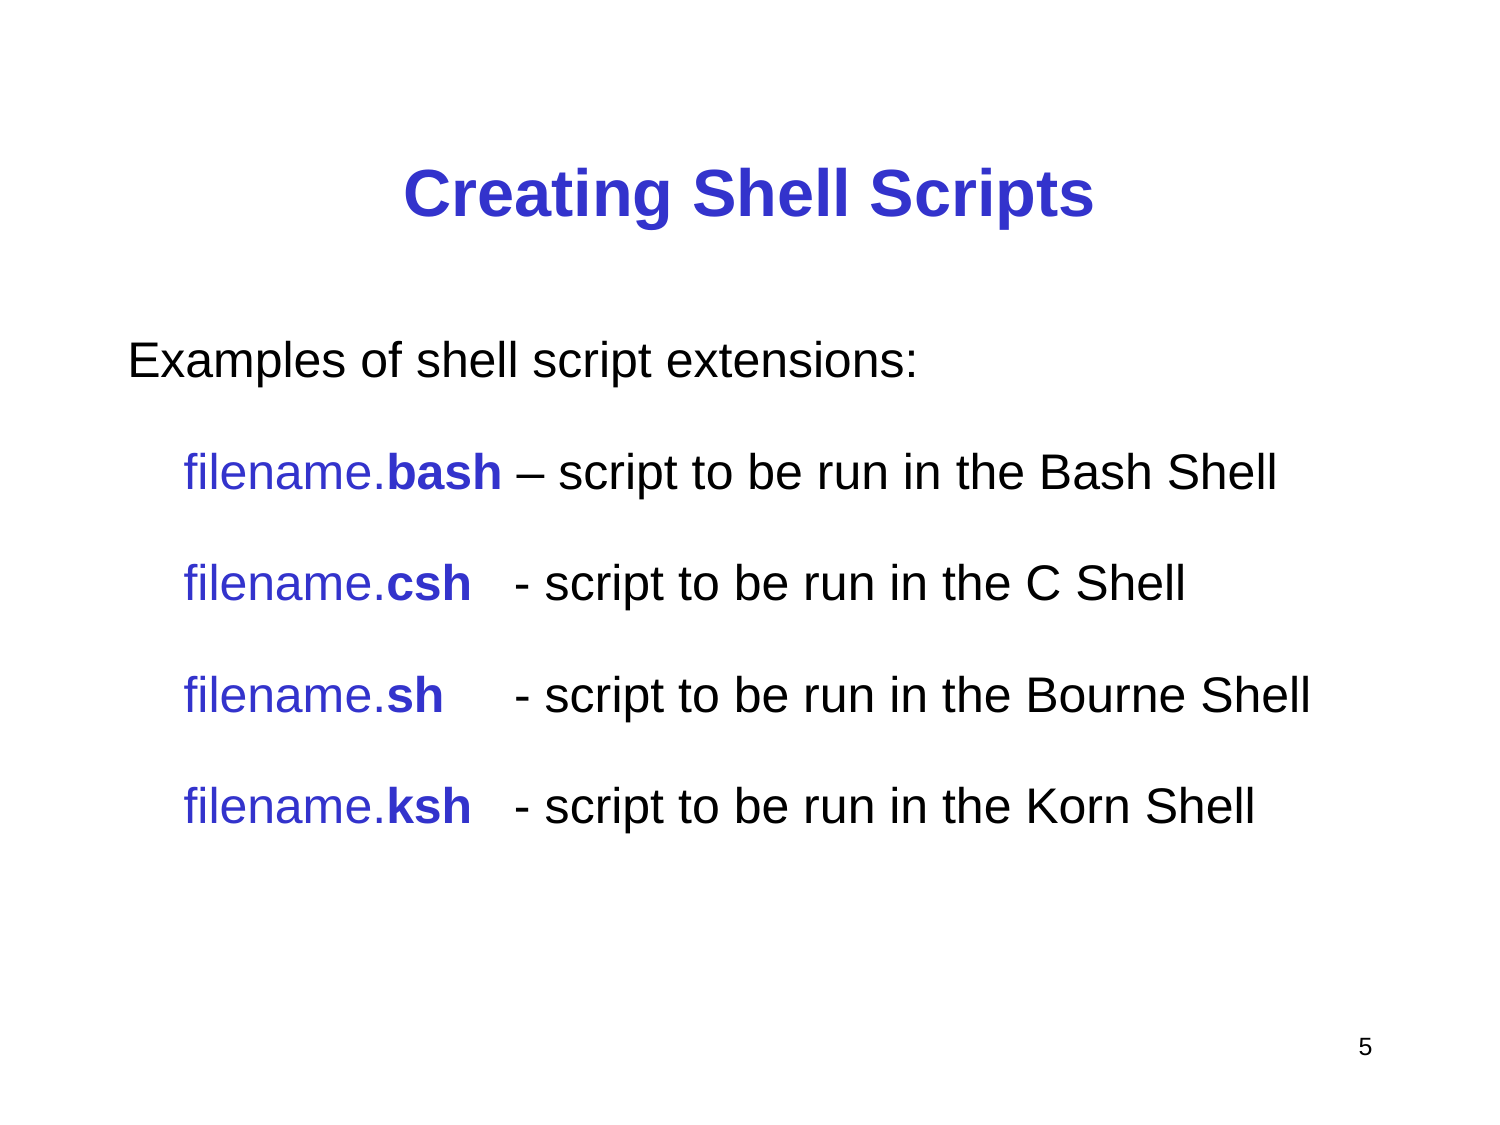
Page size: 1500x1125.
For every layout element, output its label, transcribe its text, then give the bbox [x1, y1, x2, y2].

title Creating Shell Scripts [112, 99, 1388, 288]
list Examples of shell script extensions: filename.bash – script to be run in the Bash Shell filename.csh - script to be run in the C Shell filename.sh - script to be run in the Bourne Shell filename.ksh - script to be run in the Korn Shell [112, 324, 1388, 1001]
